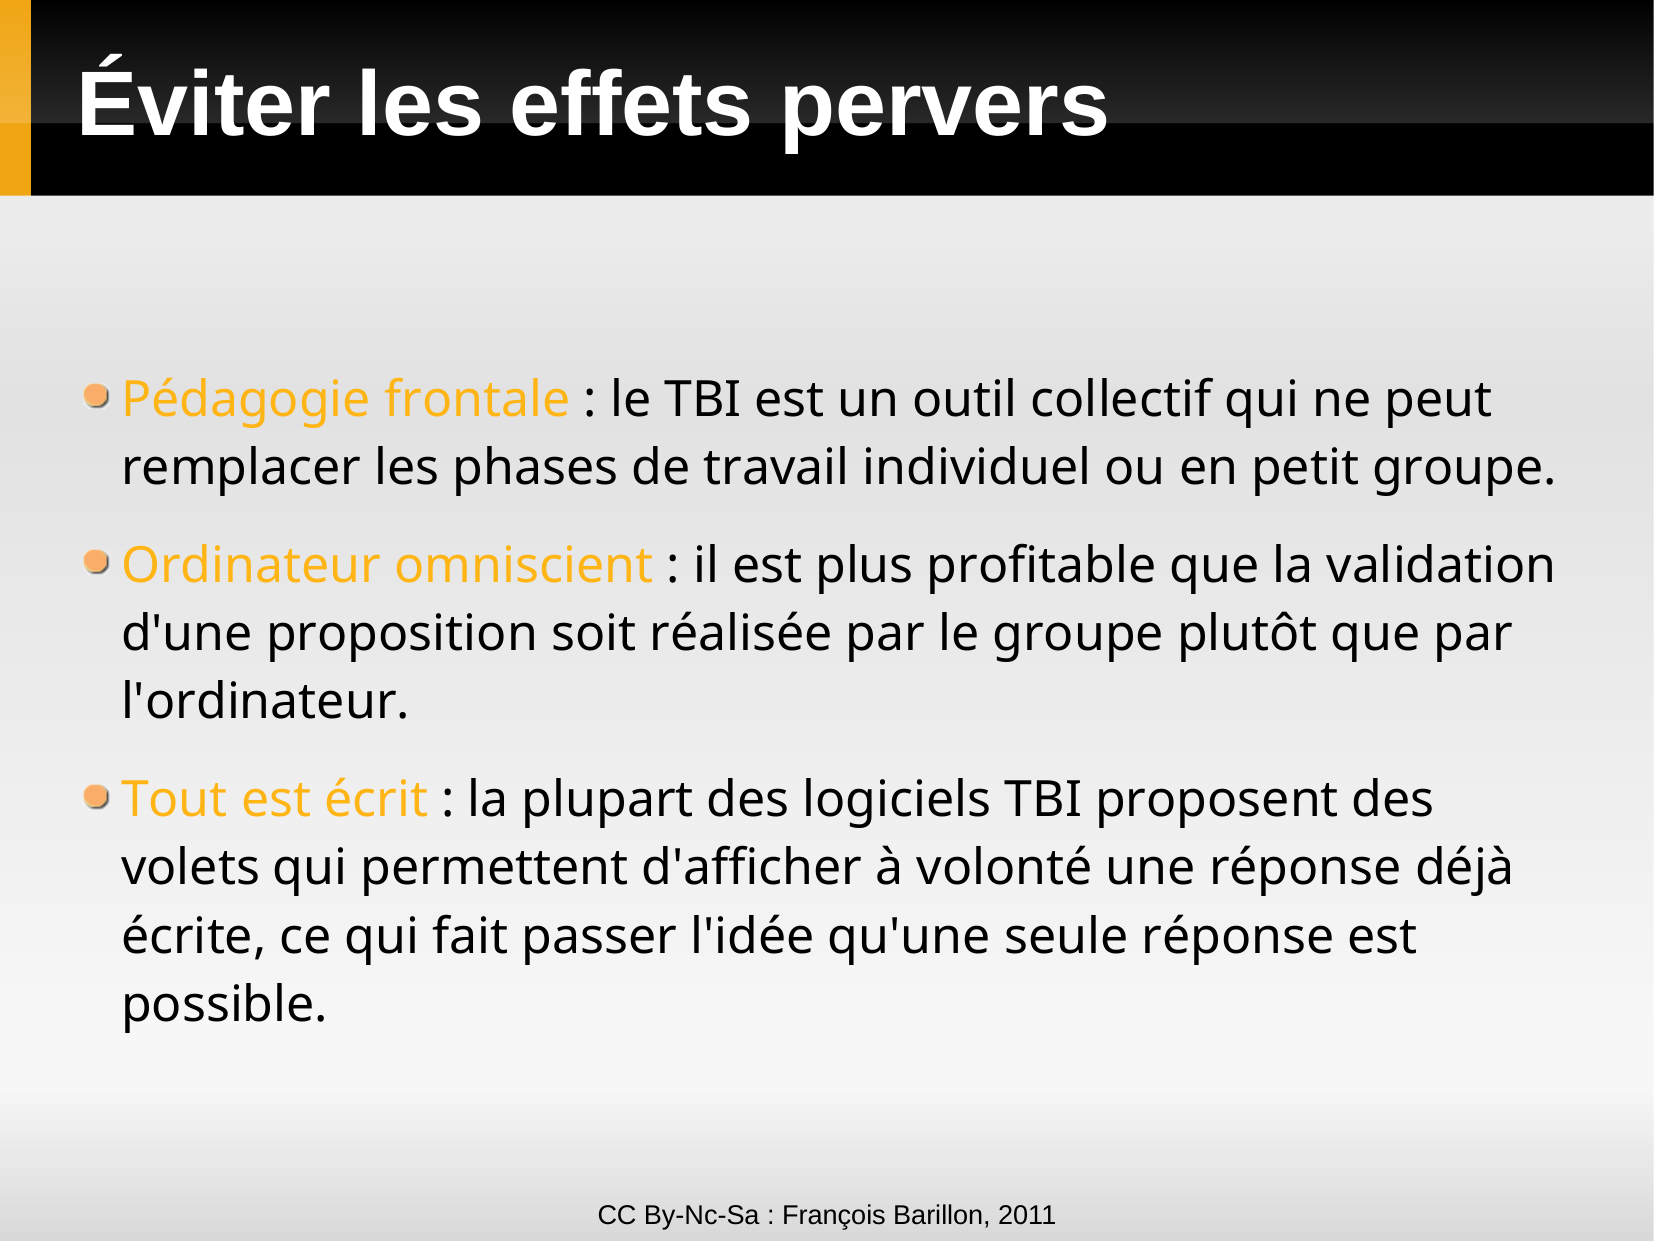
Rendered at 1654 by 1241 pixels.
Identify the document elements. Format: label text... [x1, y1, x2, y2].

subtitle Pédagogie frontale : le TBI est un outil collectif qui ne peut remplacer les phases de travail individuel ou en petit groupe. Ordinateur omniscient : il est plus profitable que la validation d'une proposition soit réalisée par le groupe plutôt que par l'ordinateur. Tout est écrit : la plupart des logiciels TBI proposent des volets qui permettent d'afficher à volonté une réponse déjà écrite, ce qui fait passer l'idée qu'une seule réponse est possible. [82, 297, 1571, 1102]
title Éviter les effets pervers [76, 7, 1565, 200]
picture [0, 0, 1654, 1241]
